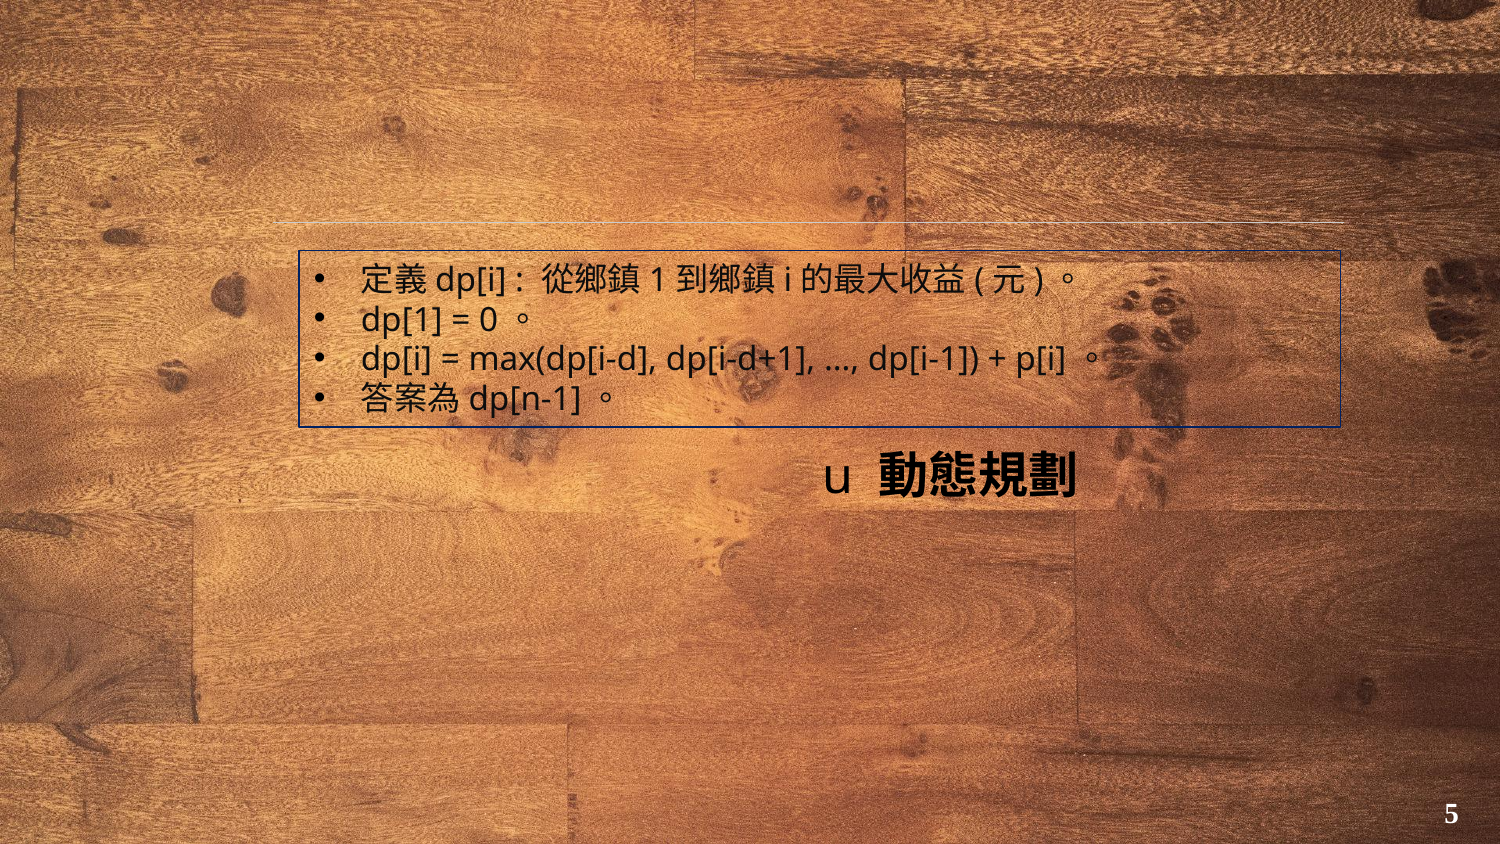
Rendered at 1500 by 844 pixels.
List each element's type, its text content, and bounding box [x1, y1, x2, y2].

title 動態規劃 [255, 117, 1341, 233]
text_box 定義dp[i] : 從鄉鎮1到鄉鎮i的最大收益(元)。 dp[1] = 0。 dp[i] = max(dp[i-d], dp[i-d+1], …, dp[i-1]) + p[i]。 答案為dp[n-1]。 [298, 250, 1341, 427]
slide_number 5 [1429, 779, 1500, 844]
